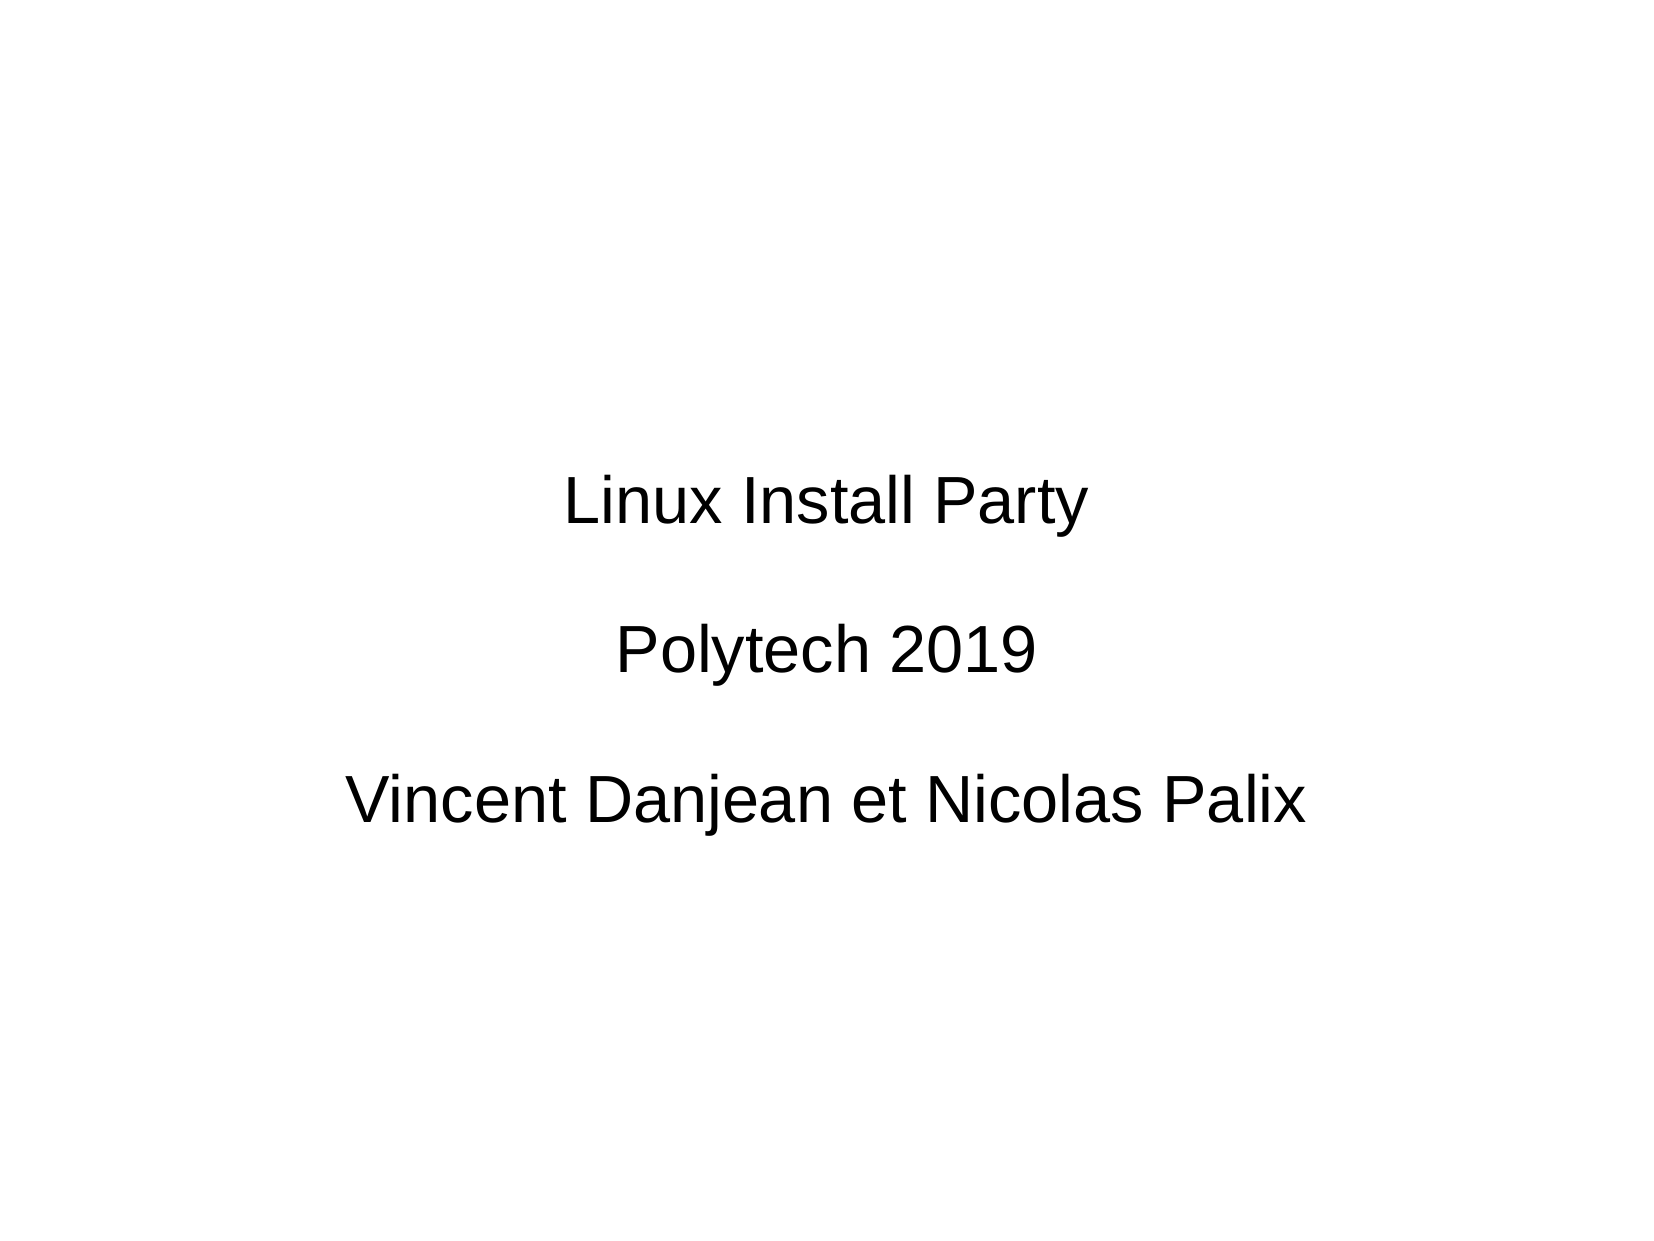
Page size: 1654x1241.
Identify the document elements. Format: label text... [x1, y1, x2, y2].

subtitle Linux Install Party Polytech 2019 Vincent Danjean et Nicolas Palix [82, 290, 1571, 1010]
